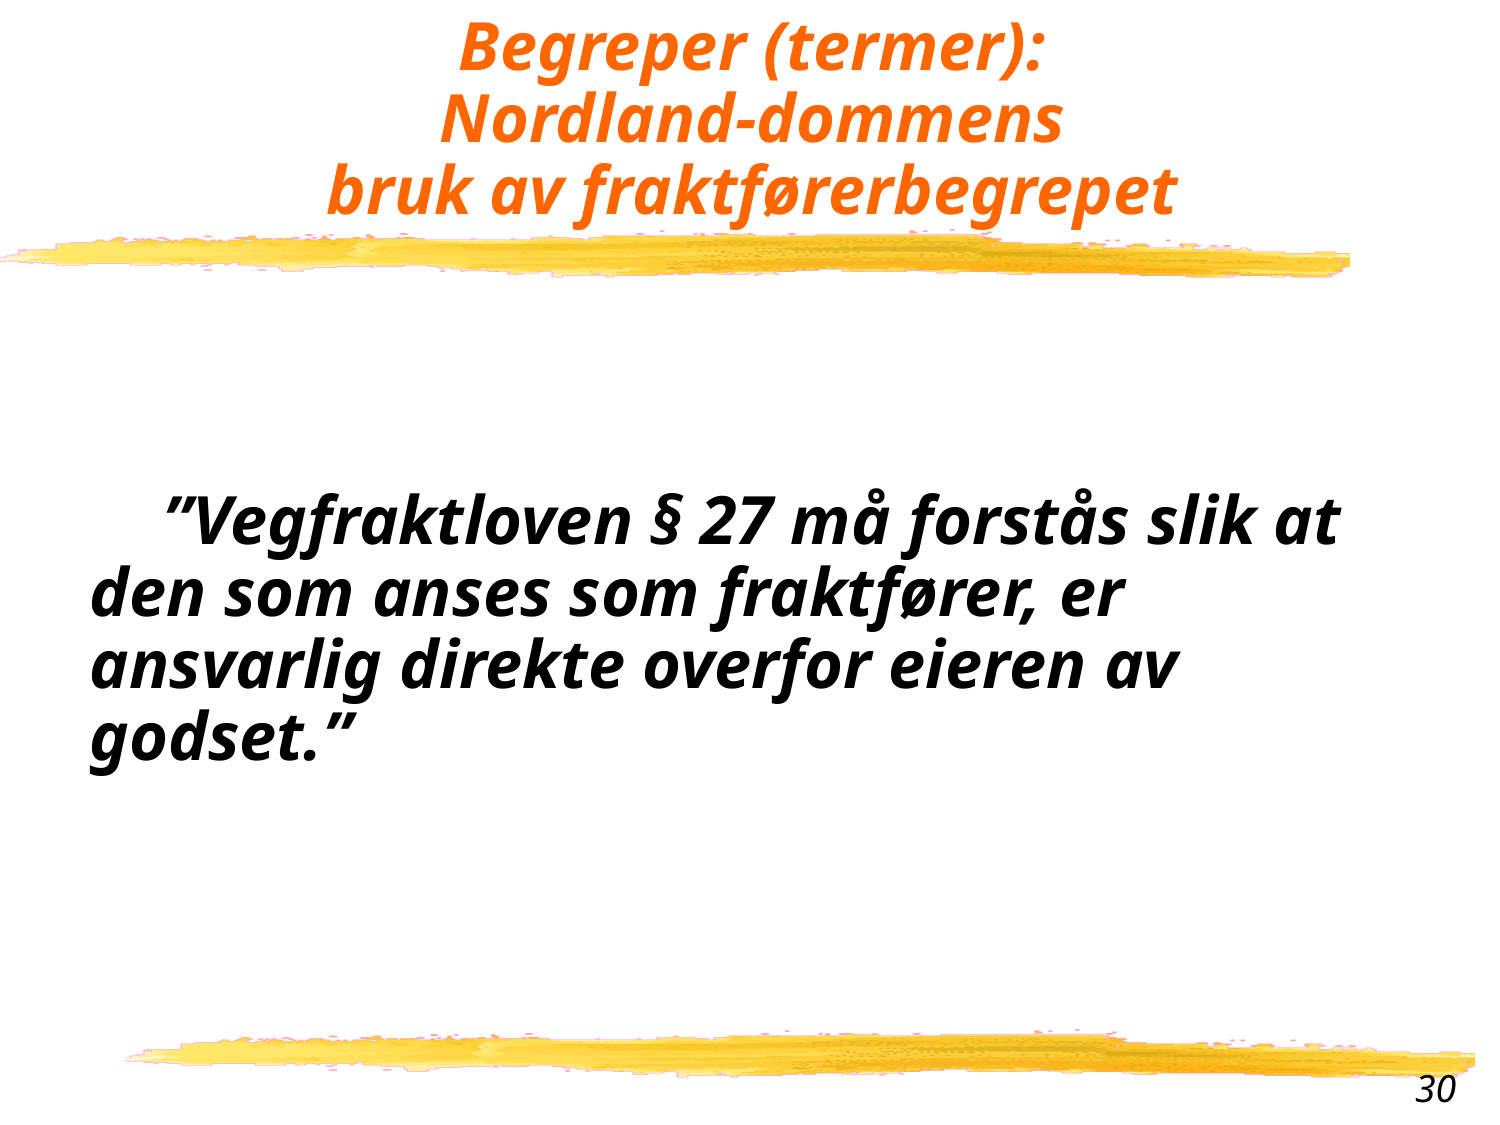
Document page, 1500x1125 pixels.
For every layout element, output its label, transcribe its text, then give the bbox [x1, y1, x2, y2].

slide_number <number> [1400, 1050, 1500, 1125]
picture [125, 1024, 1475, 1088]
picture [0, 224, 1350, 288]
title Begreper (termer): Nordland-dommens bruk av fraktførerbegrepet [289, 0, 1216, 272]
list ”Vegfraktloven § 27 må forstås slik at den som anses som fraktfører, er ansvarlig direkte overfor eieren av godset.” [75, 309, 1417, 1000]
